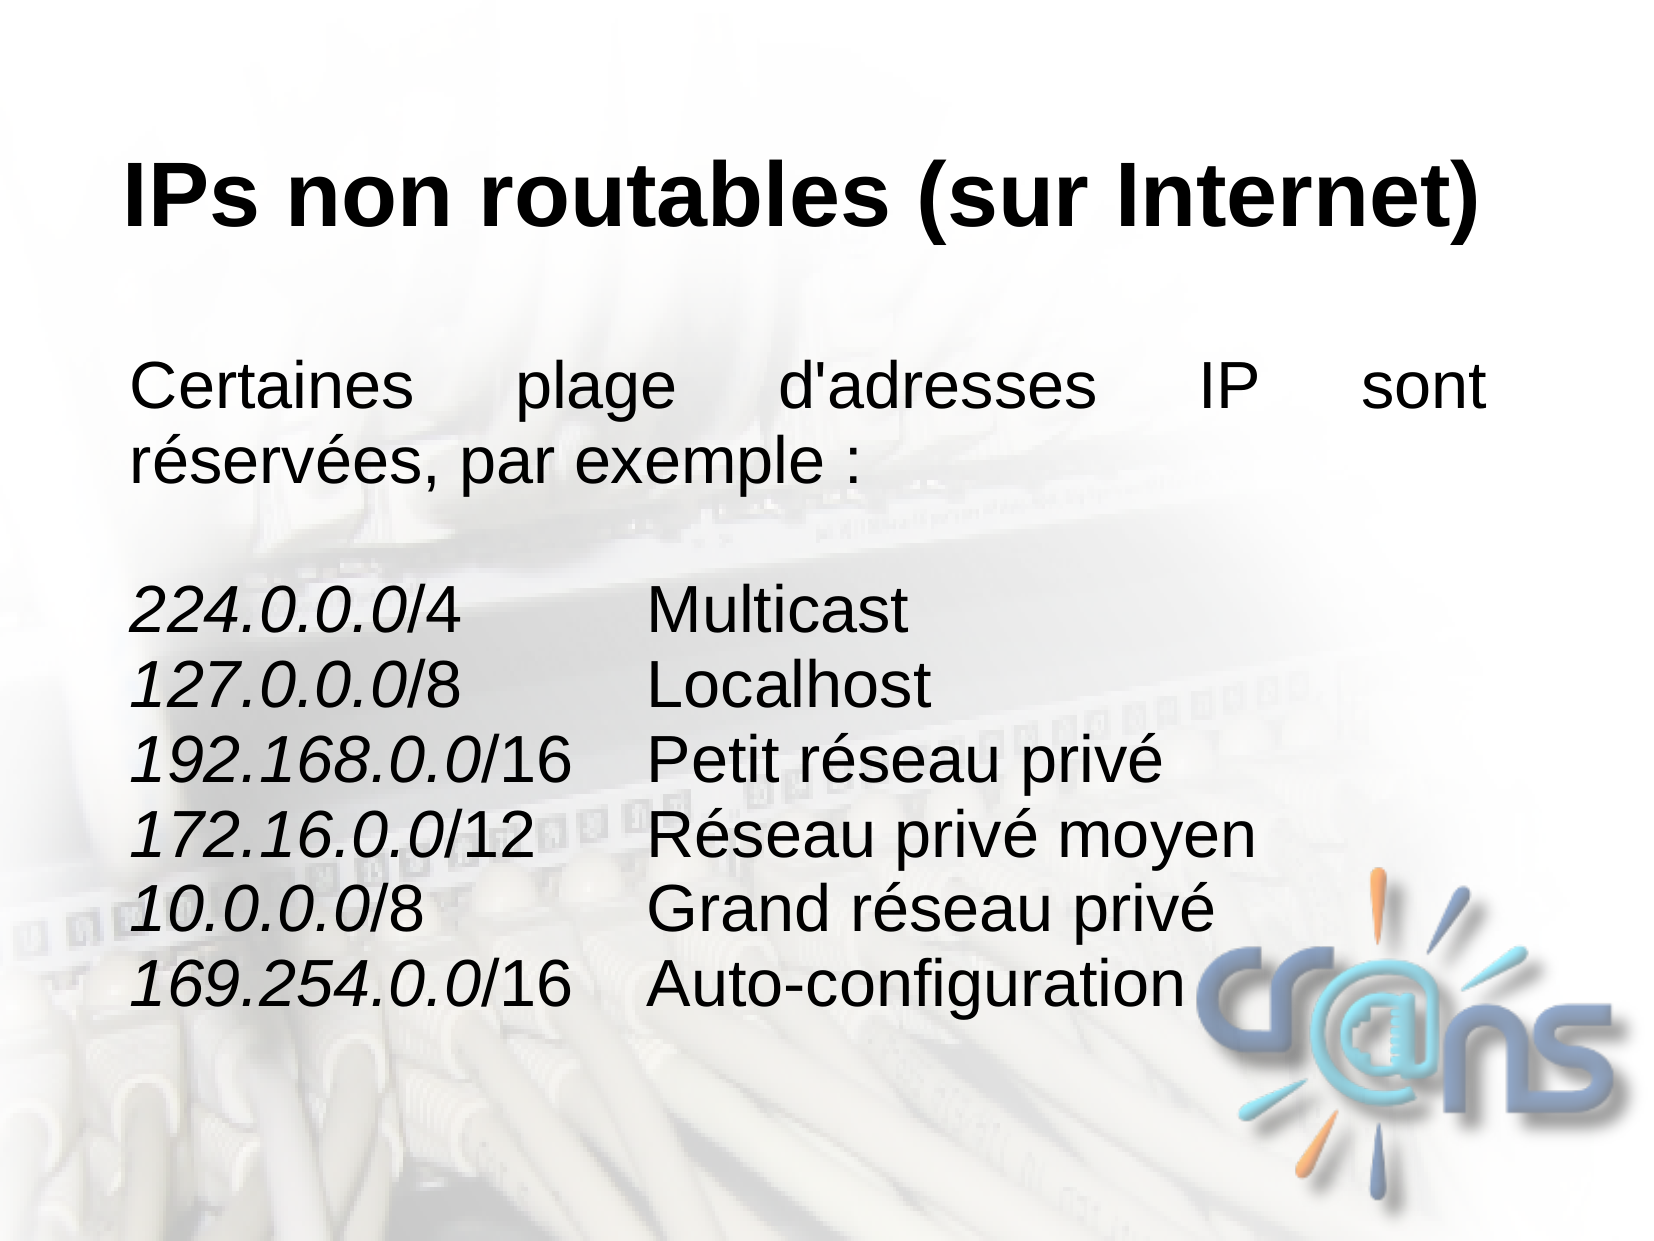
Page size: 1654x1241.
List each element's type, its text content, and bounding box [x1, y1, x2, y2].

picture [0, 0, 1654, 1241]
title IPs non routables (sur Internet) [76, 90, 1530, 298]
subtitle Certaines plage d'adresses IP sont réservées, par exemple : 224.0.0.0/4 Multicast 127.0.0.0/8 Localhost 192.168.0.0/16 Petit réseau privé 172.16.0.0/12 Réseau privé moyen 10.0.0.0/8 Grand réseau privé 169.254.0.0/16 Auto-configuration [129, 324, 1489, 1045]
